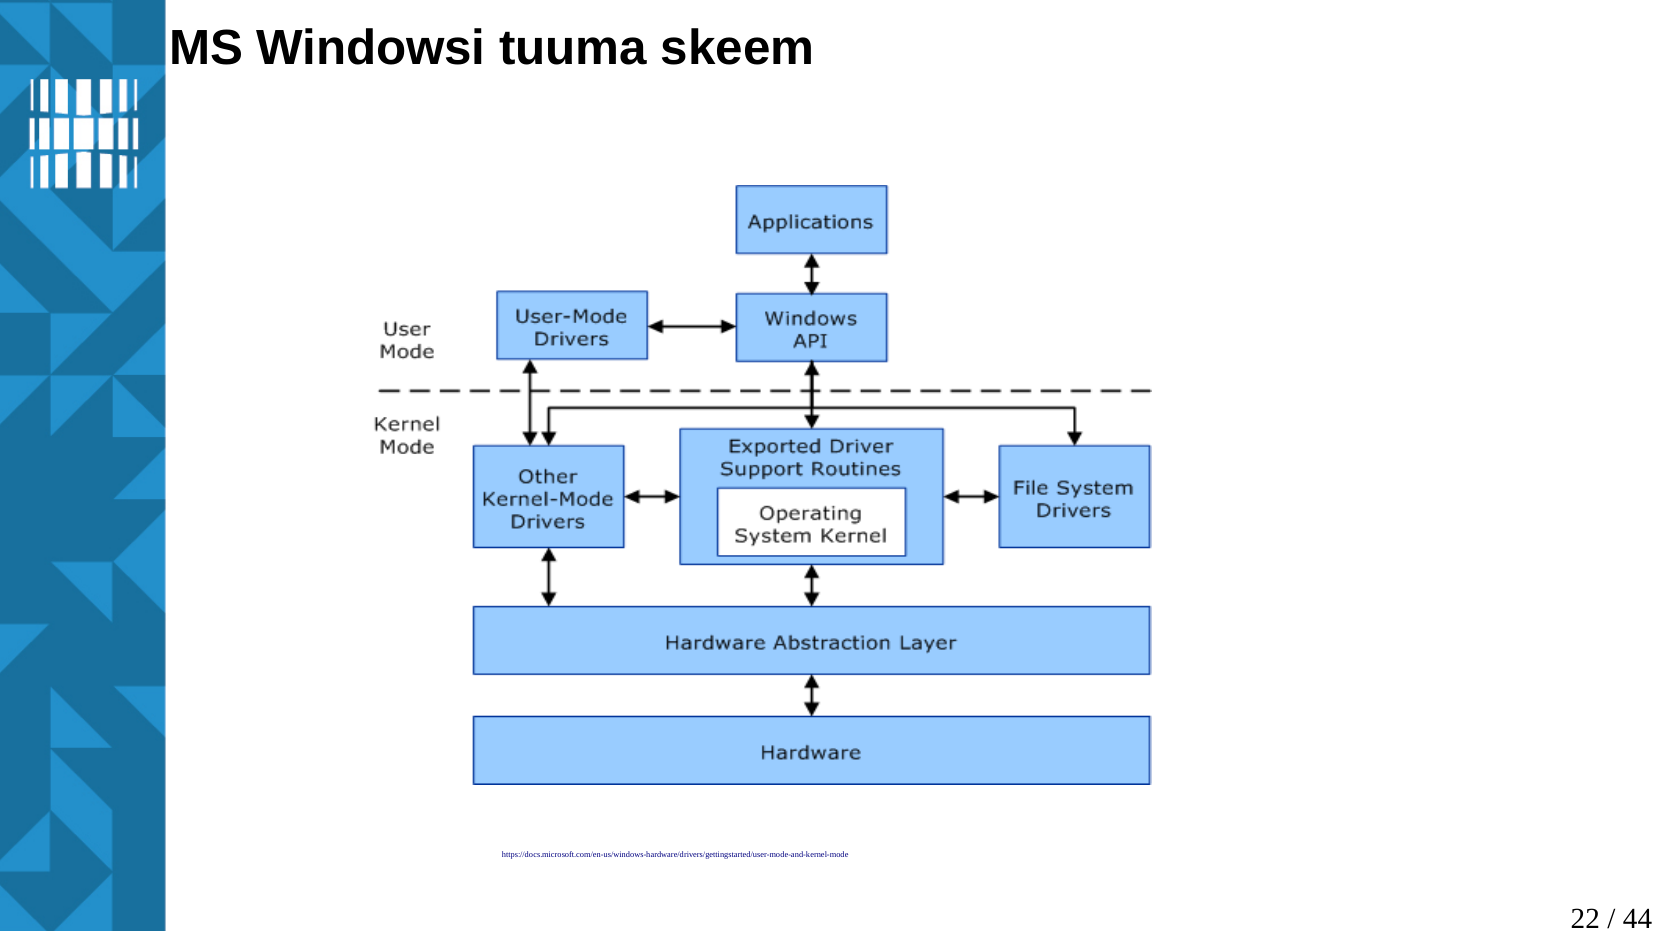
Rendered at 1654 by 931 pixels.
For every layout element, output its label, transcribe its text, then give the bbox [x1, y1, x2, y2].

picture [351, 185, 1152, 786]
text_box https://docs.microsoft.com/en-us/windows-hardware/drivers/gettingstarted/user-mode-and-kernel-mode [501, 850, 916, 866]
title MS Windowsi tuuma skeem [169, 10, 1571, 86]
